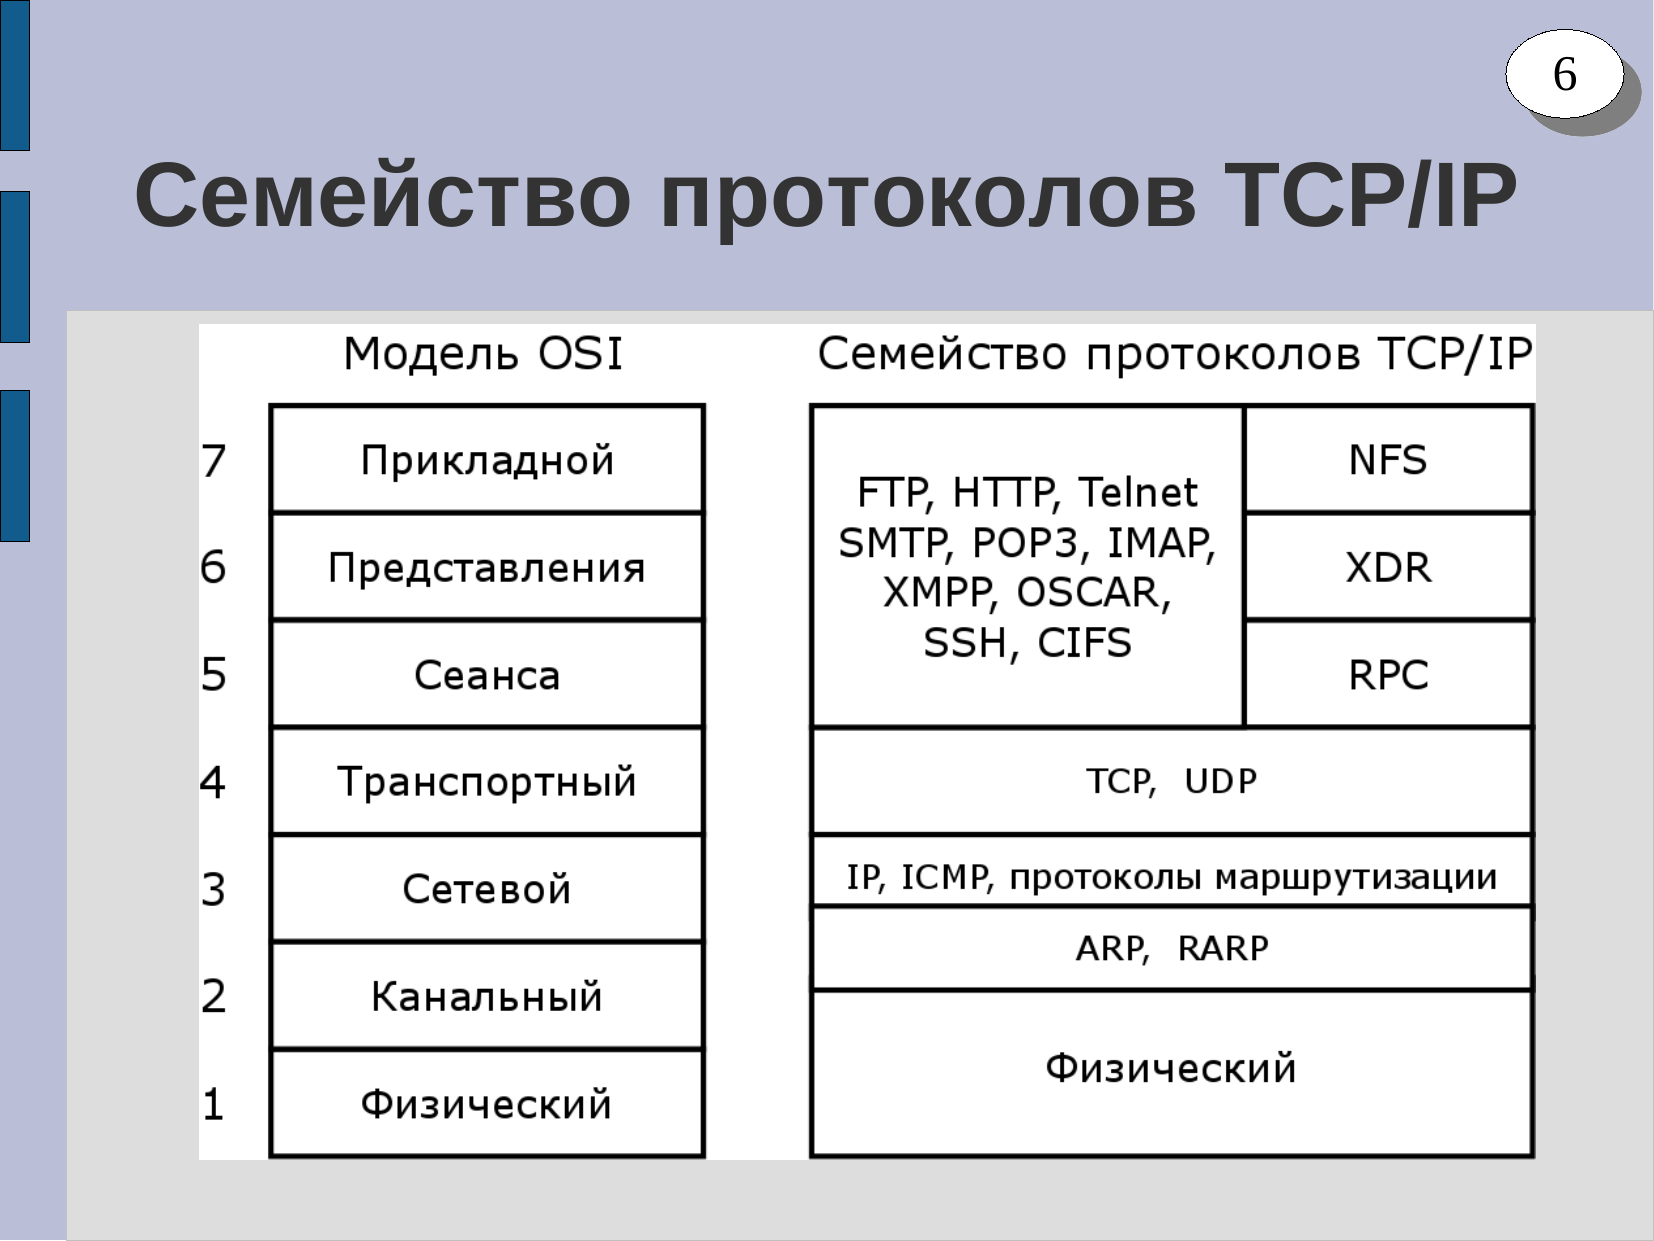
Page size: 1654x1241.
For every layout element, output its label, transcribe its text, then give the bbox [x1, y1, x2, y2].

picture [199, 324, 1536, 1160]
text_box 6 [1505, 29, 1625, 119]
title Семейство протоколов TCP/IP [121, 91, 1534, 299]
